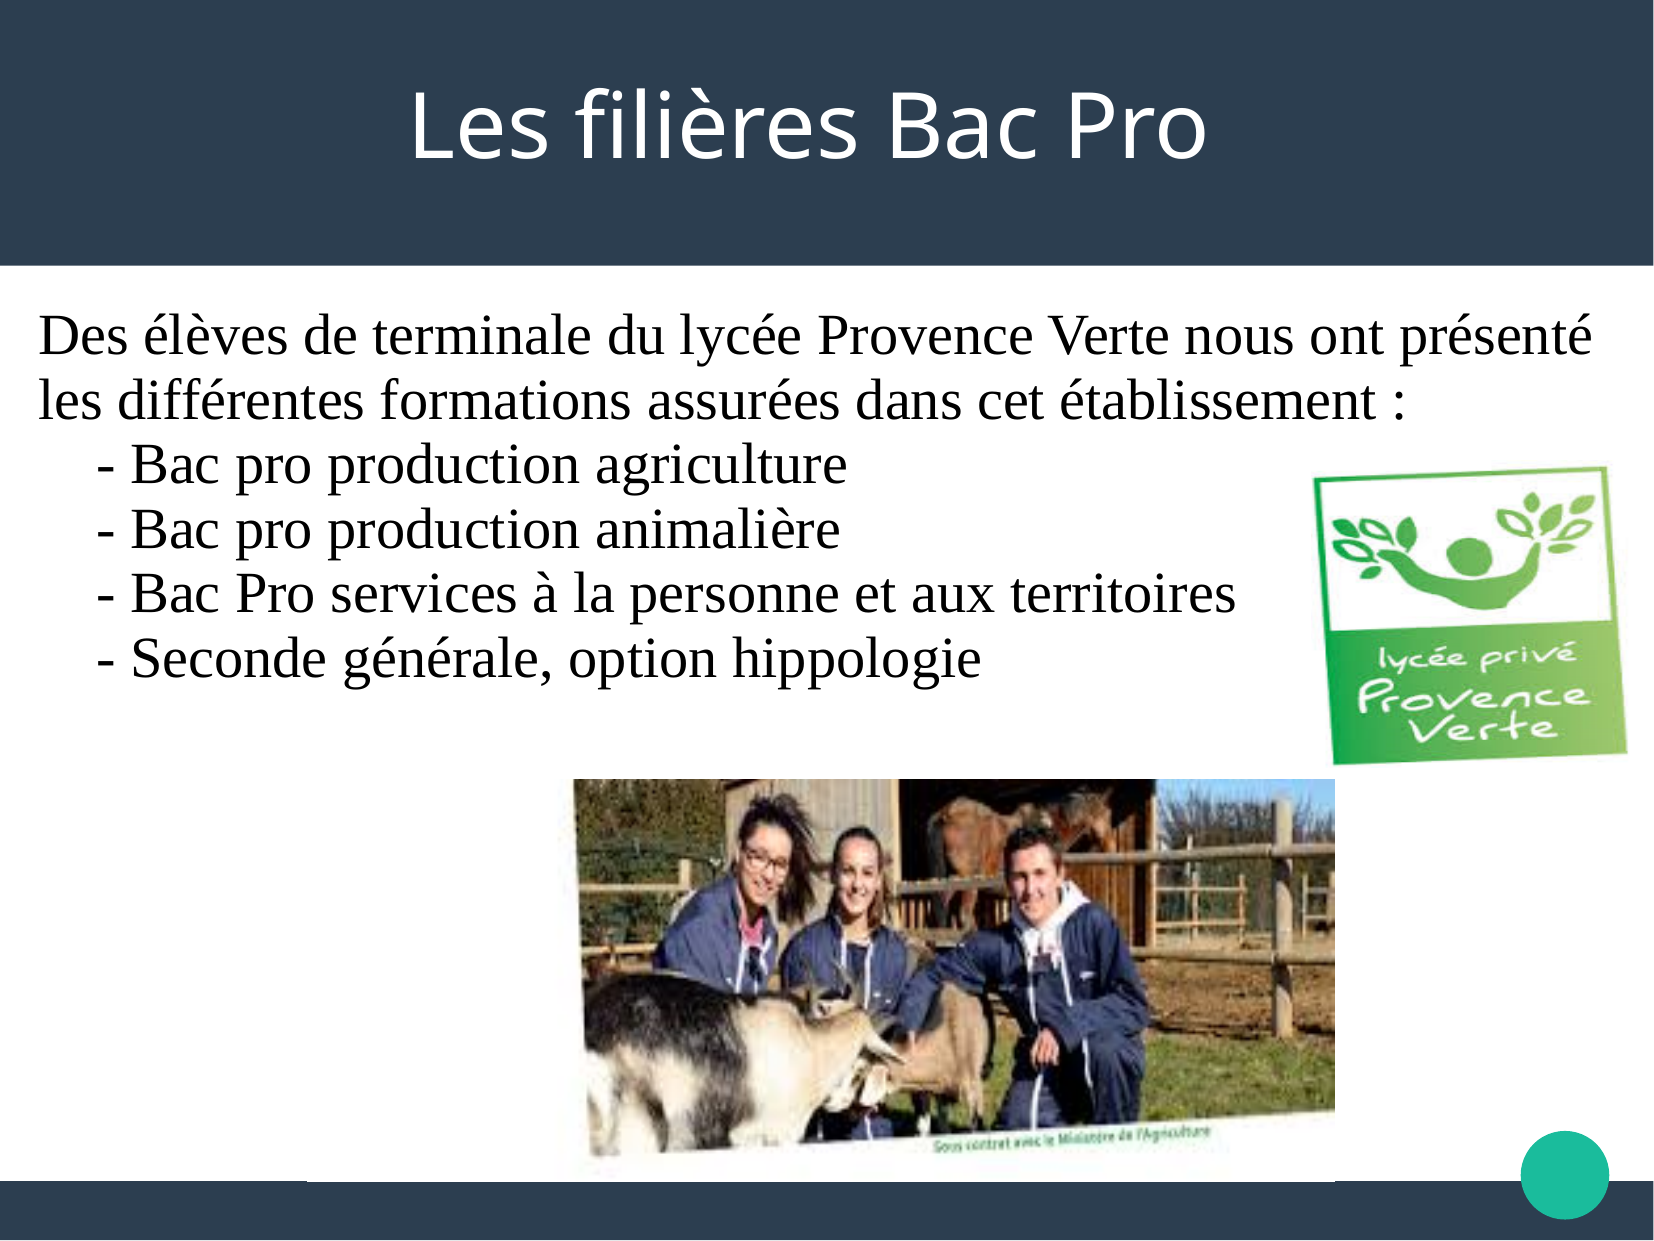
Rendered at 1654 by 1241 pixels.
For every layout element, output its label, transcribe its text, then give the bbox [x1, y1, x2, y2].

picture [307, 835, 1335, 1182]
text_box Les filières Bac Pro [23, 53, 1595, 213]
text_box Des élèves de terminale du lycée Provence Verte nous ont présenté les différentes formations assurées dans cet établissement : - Bac pro production agriculture - Bac pro production animalière - Bac Pro services à la personne et aux territoires - Seconde générale, option hippologie [23, 295, 1654, 835]
